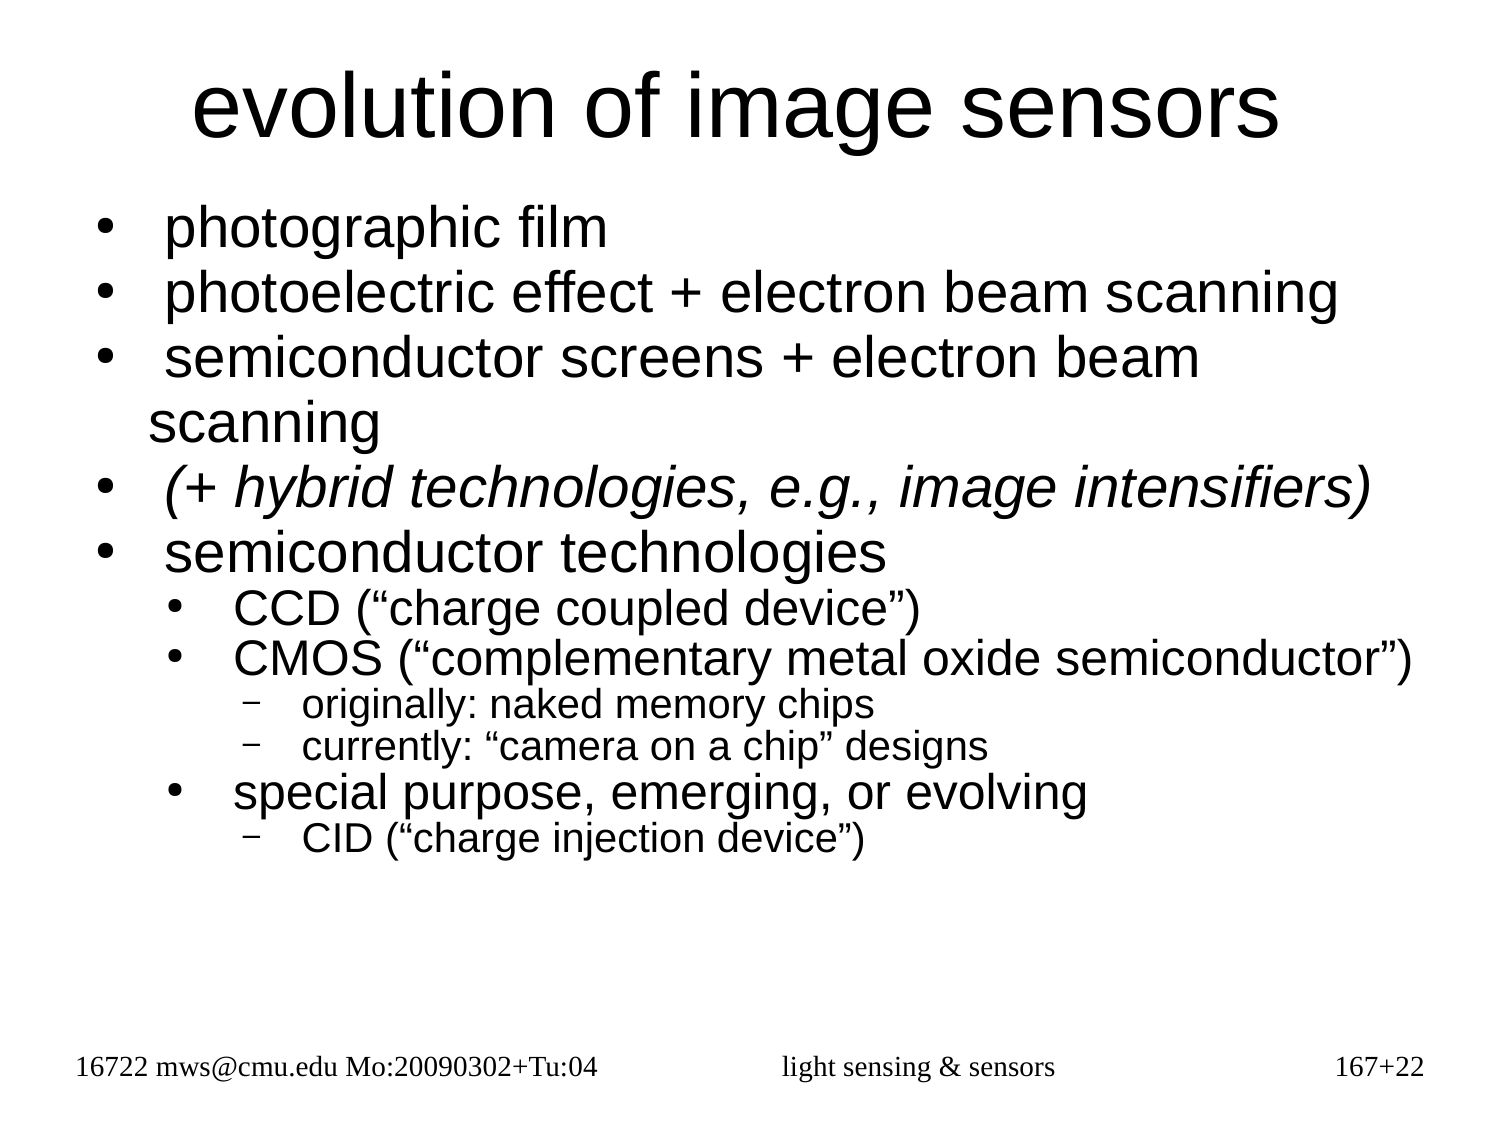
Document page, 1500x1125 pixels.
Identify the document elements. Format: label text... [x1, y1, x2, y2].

title evolution of image sensors [99, 37, 1375, 176]
list photographic film photoelectric effect + electron beam scanning semiconductor screens + electron beam scanning (+ hybrid technologies, e.g., image intensifiers) semiconductor technologies CCD (“charge coupled device”) CMOS (“complementary metal oxide semiconductor”) originally: naked memory chips currently: “camera on a chip” designs special purpose, emerging, or evolving CID (“charge injection device”) [62, 187, 1463, 868]
